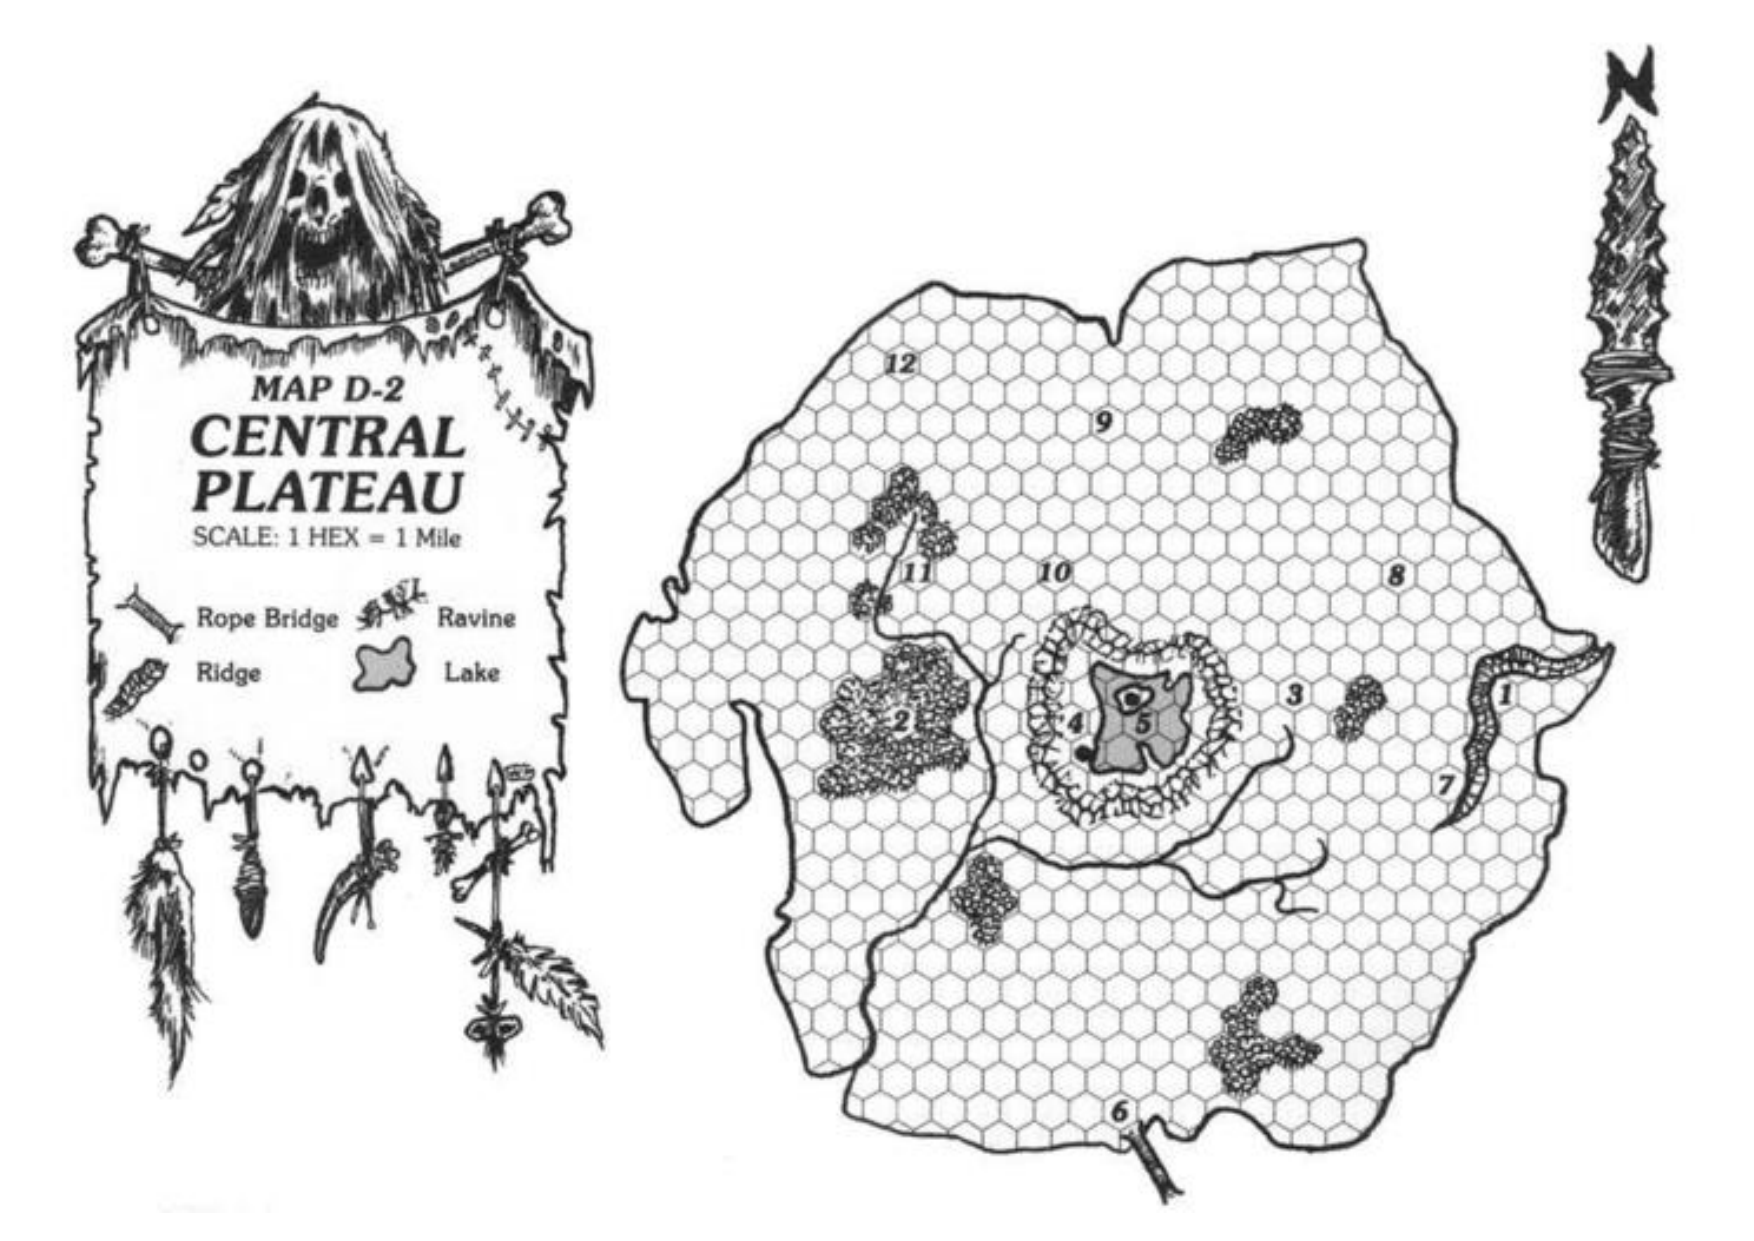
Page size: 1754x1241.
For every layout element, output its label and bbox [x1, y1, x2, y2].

picture [59, 27, 1695, 1213]
